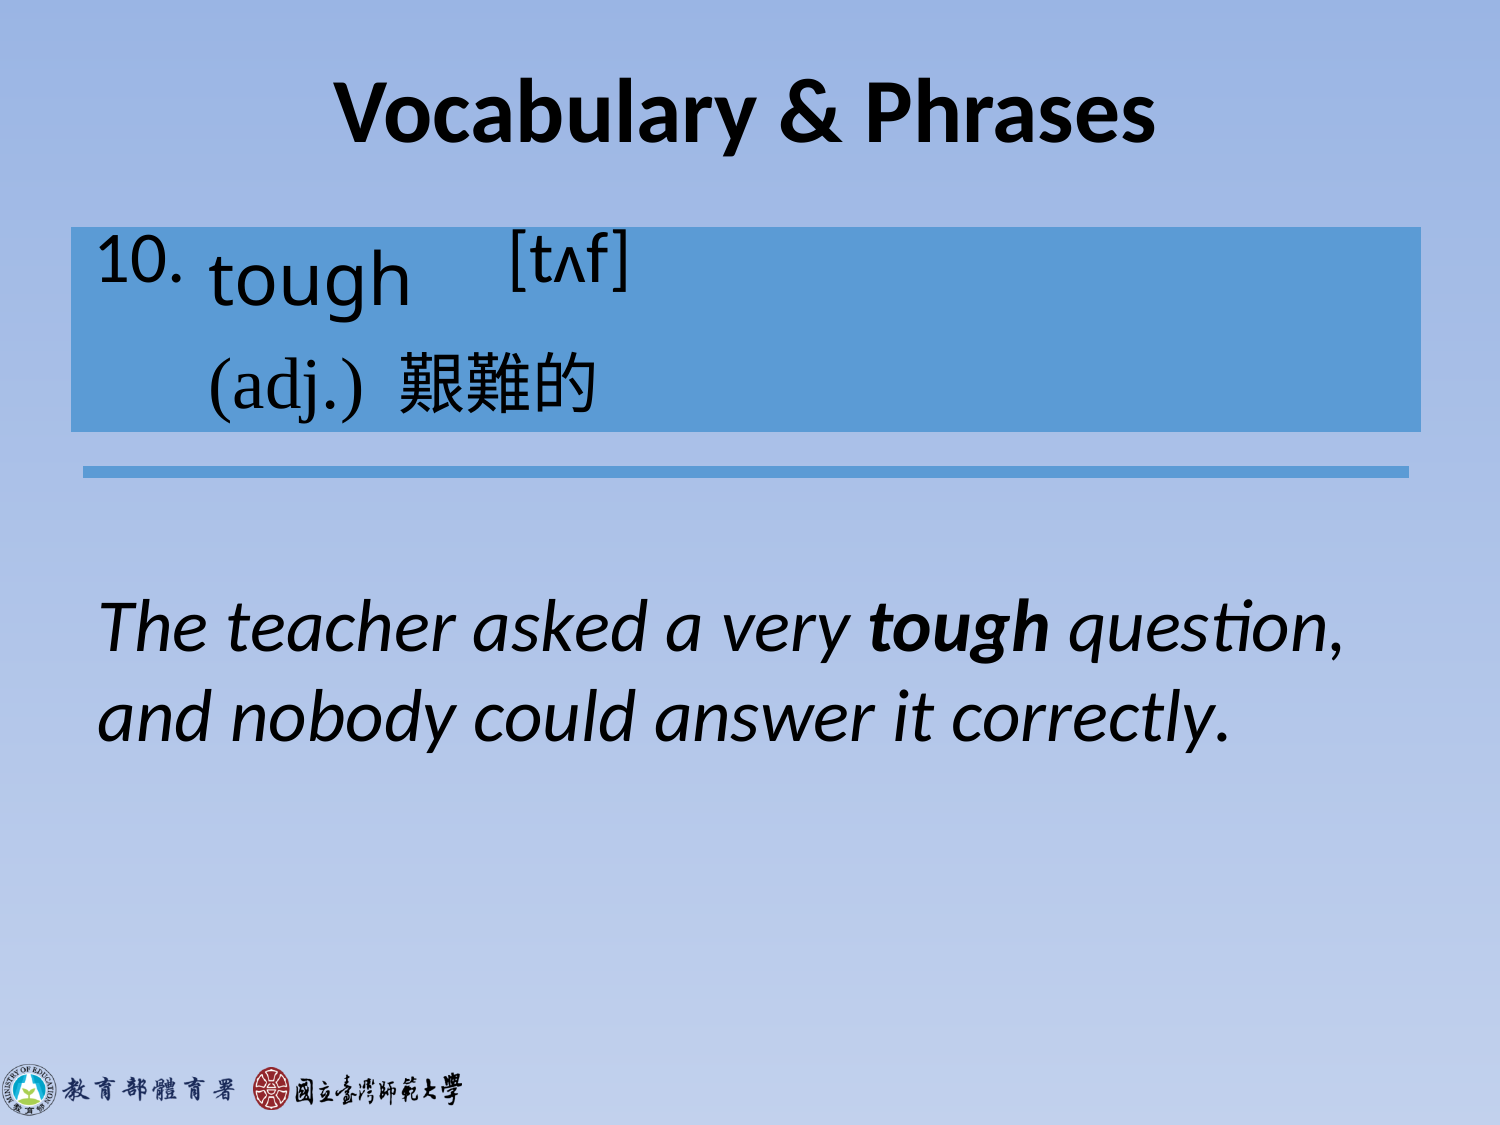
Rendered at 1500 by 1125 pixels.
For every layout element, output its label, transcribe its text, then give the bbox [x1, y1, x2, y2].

text_box The teacher asked a very tough question, and nobody could answer it correctly. [82, 568, 1433, 766]
table_header 10. [71, 227, 209, 331]
table_header tough [209, 227, 507, 331]
text_box [83, 466, 1409, 478]
table_cell [71, 331, 209, 432]
title Vocabulary & Phrases [70, 11, 1421, 200]
table_cell (adj.) 艱難的 [209, 331, 1421, 432]
table_header [tʌf] [507, 227, 1421, 331]
